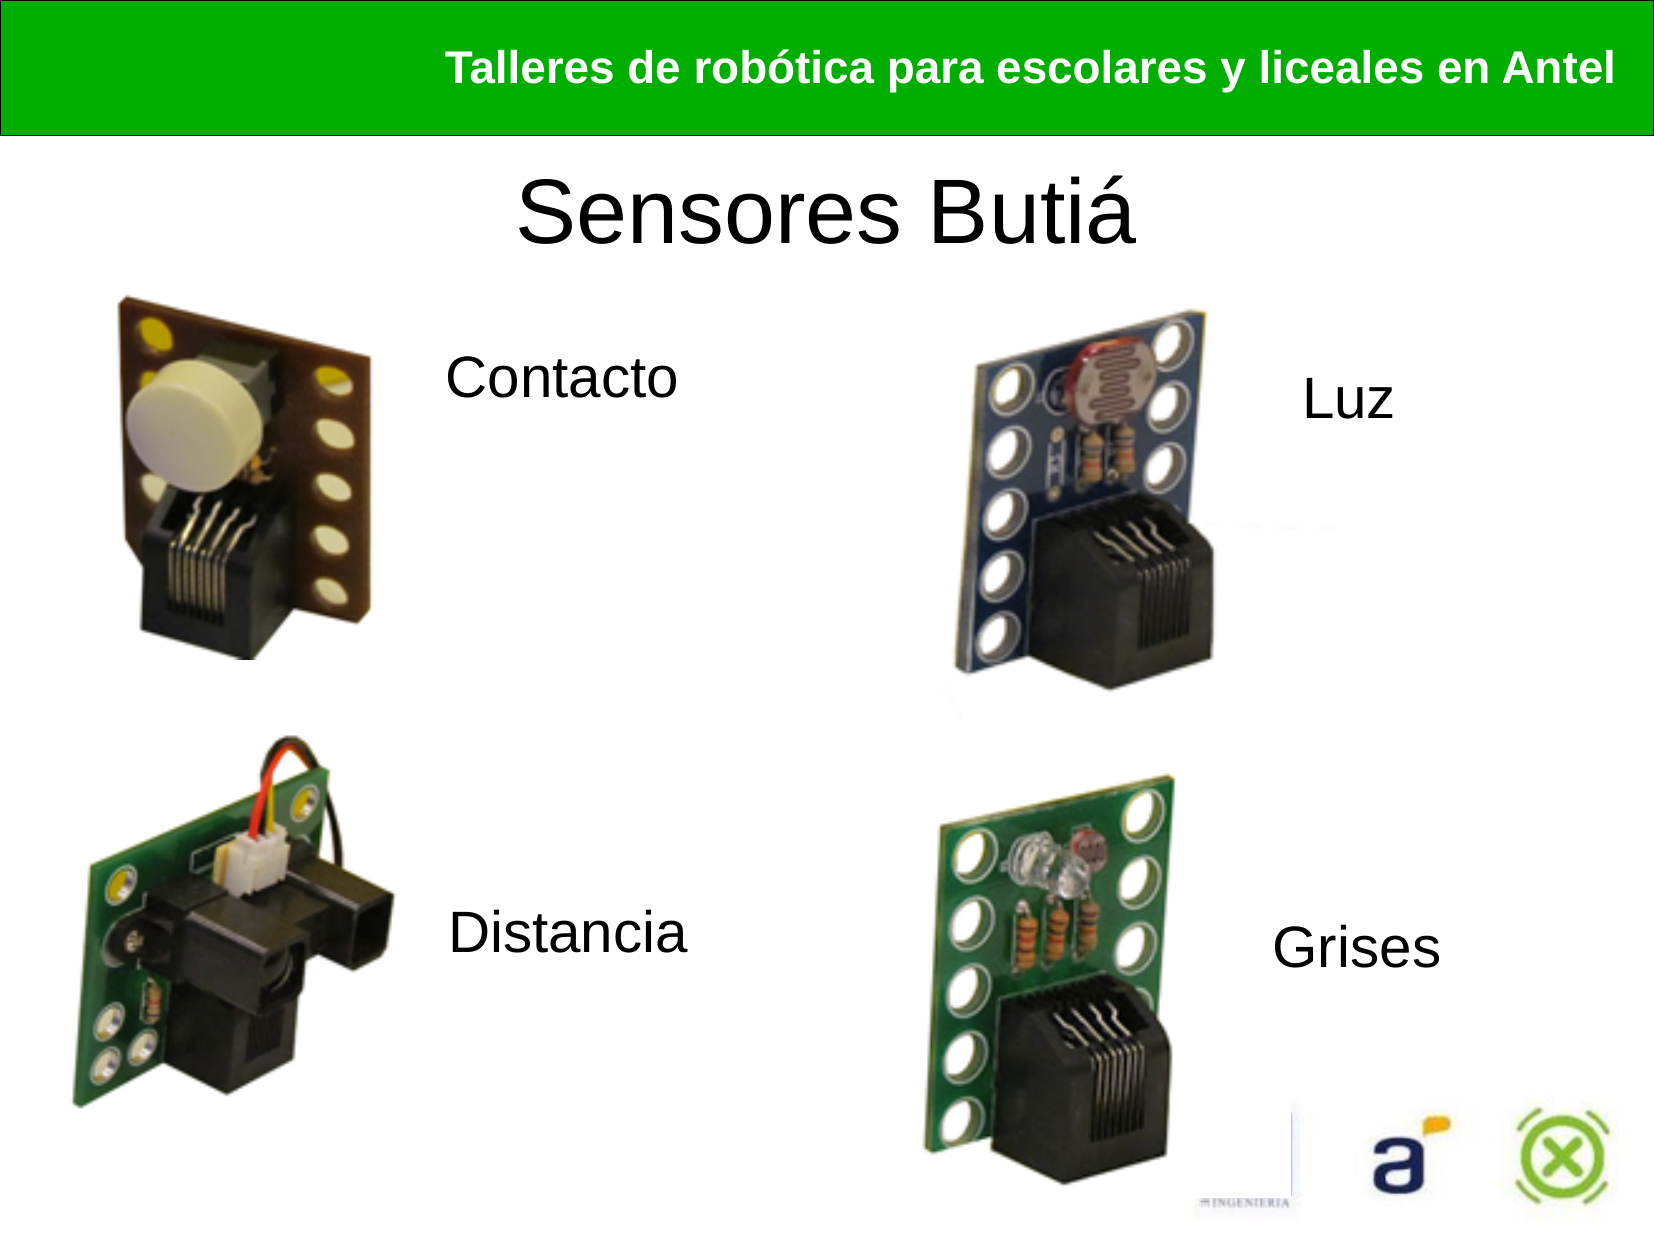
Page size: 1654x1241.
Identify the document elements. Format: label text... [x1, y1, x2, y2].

text_box Talleres de robótica para escolares y liceales en Antel [0, 0, 1654, 136]
picture [0, 136, 1654, 1241]
list Grises [1201, 915, 1607, 1021]
title Sensores Butiá [82, 136, 1571, 316]
list Distancia [377, 900, 783, 1006]
list Contacto [375, 345, 781, 451]
list Luz [1231, 365, 1637, 471]
